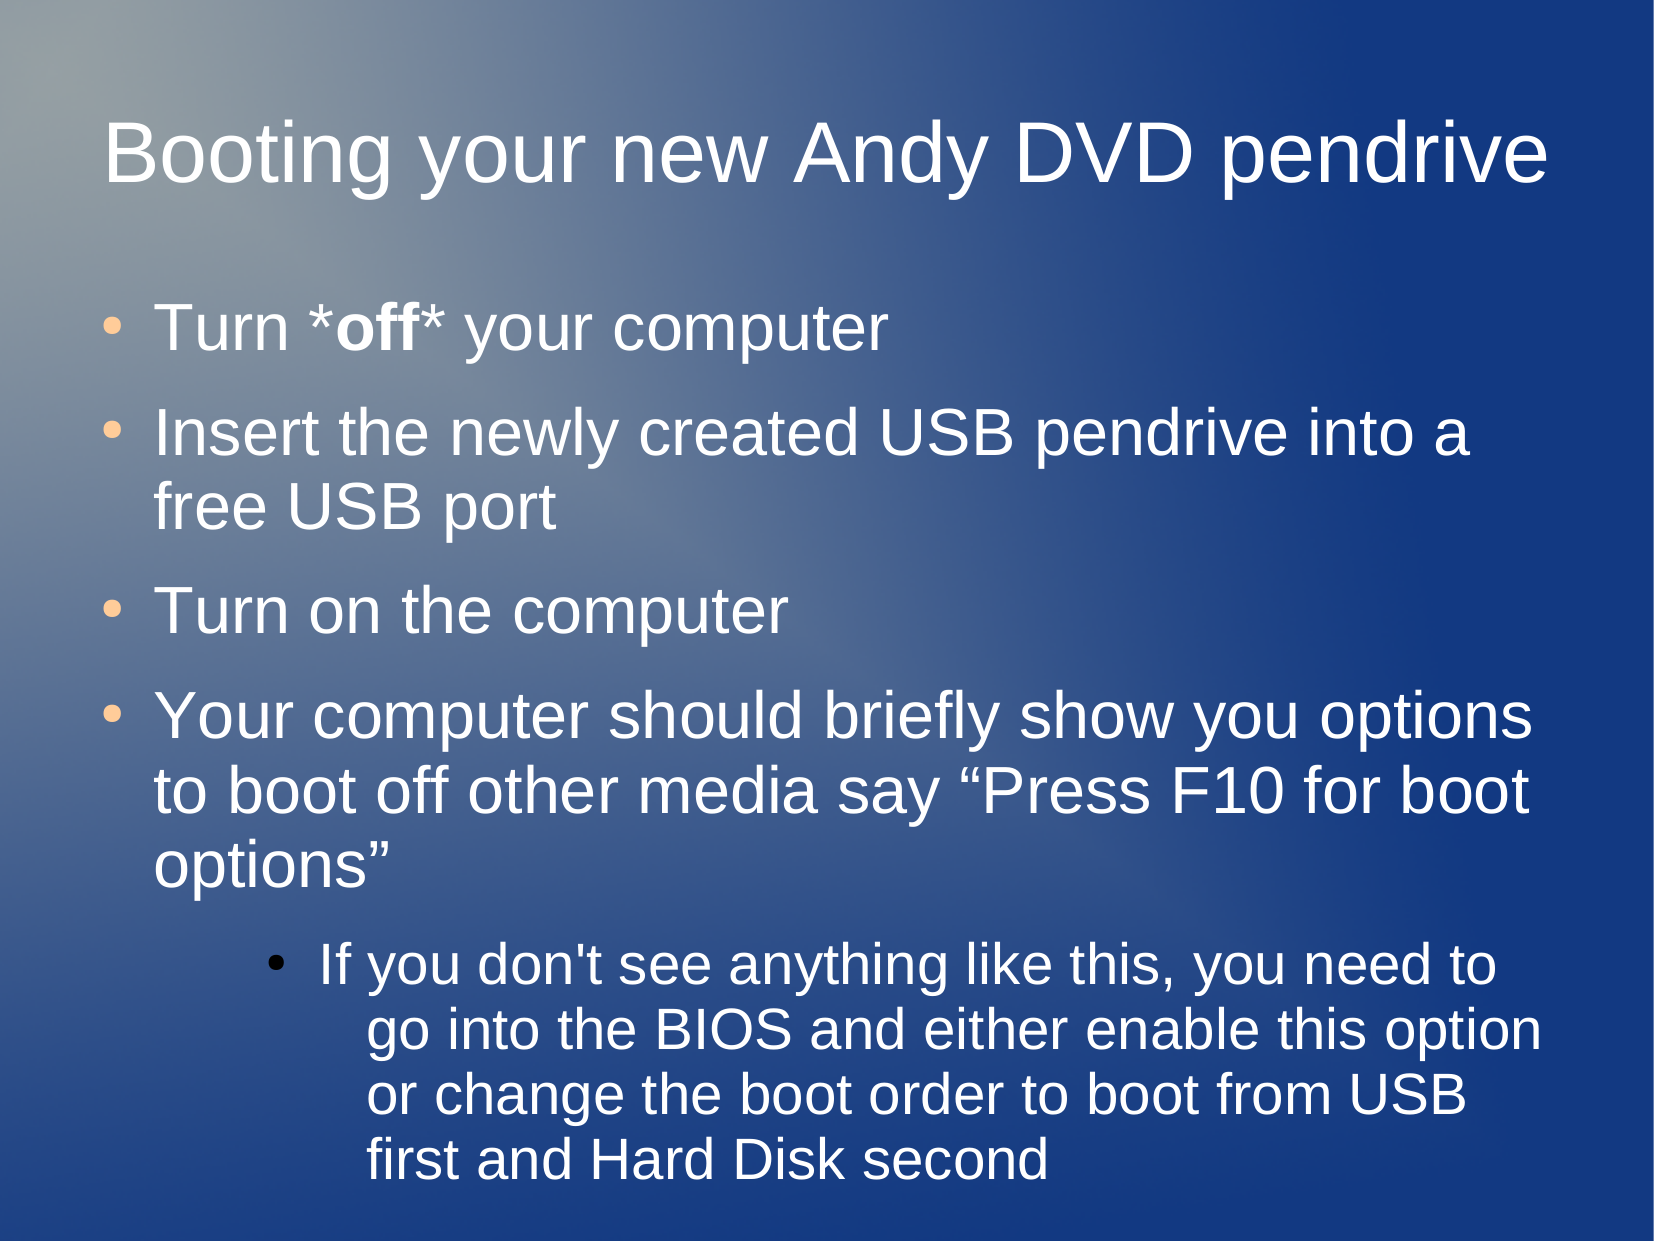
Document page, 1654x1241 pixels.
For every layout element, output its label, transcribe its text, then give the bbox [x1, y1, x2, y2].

picture [0, 0, 1654, 1241]
title Booting your new Andy DVD pendrive [82, 49, 1571, 257]
list Turn *off* your computer Insert the newly created USB pendrive into a free USB port Turn on the computer Your computer should briefly show you options to boot off other media say “Press F10 for boot options” If you don't see anything like this, you need to go into the BIOS and either enable this option or change the boot order to boot from USB first and Hard Disk second [82, 290, 1571, 1192]
